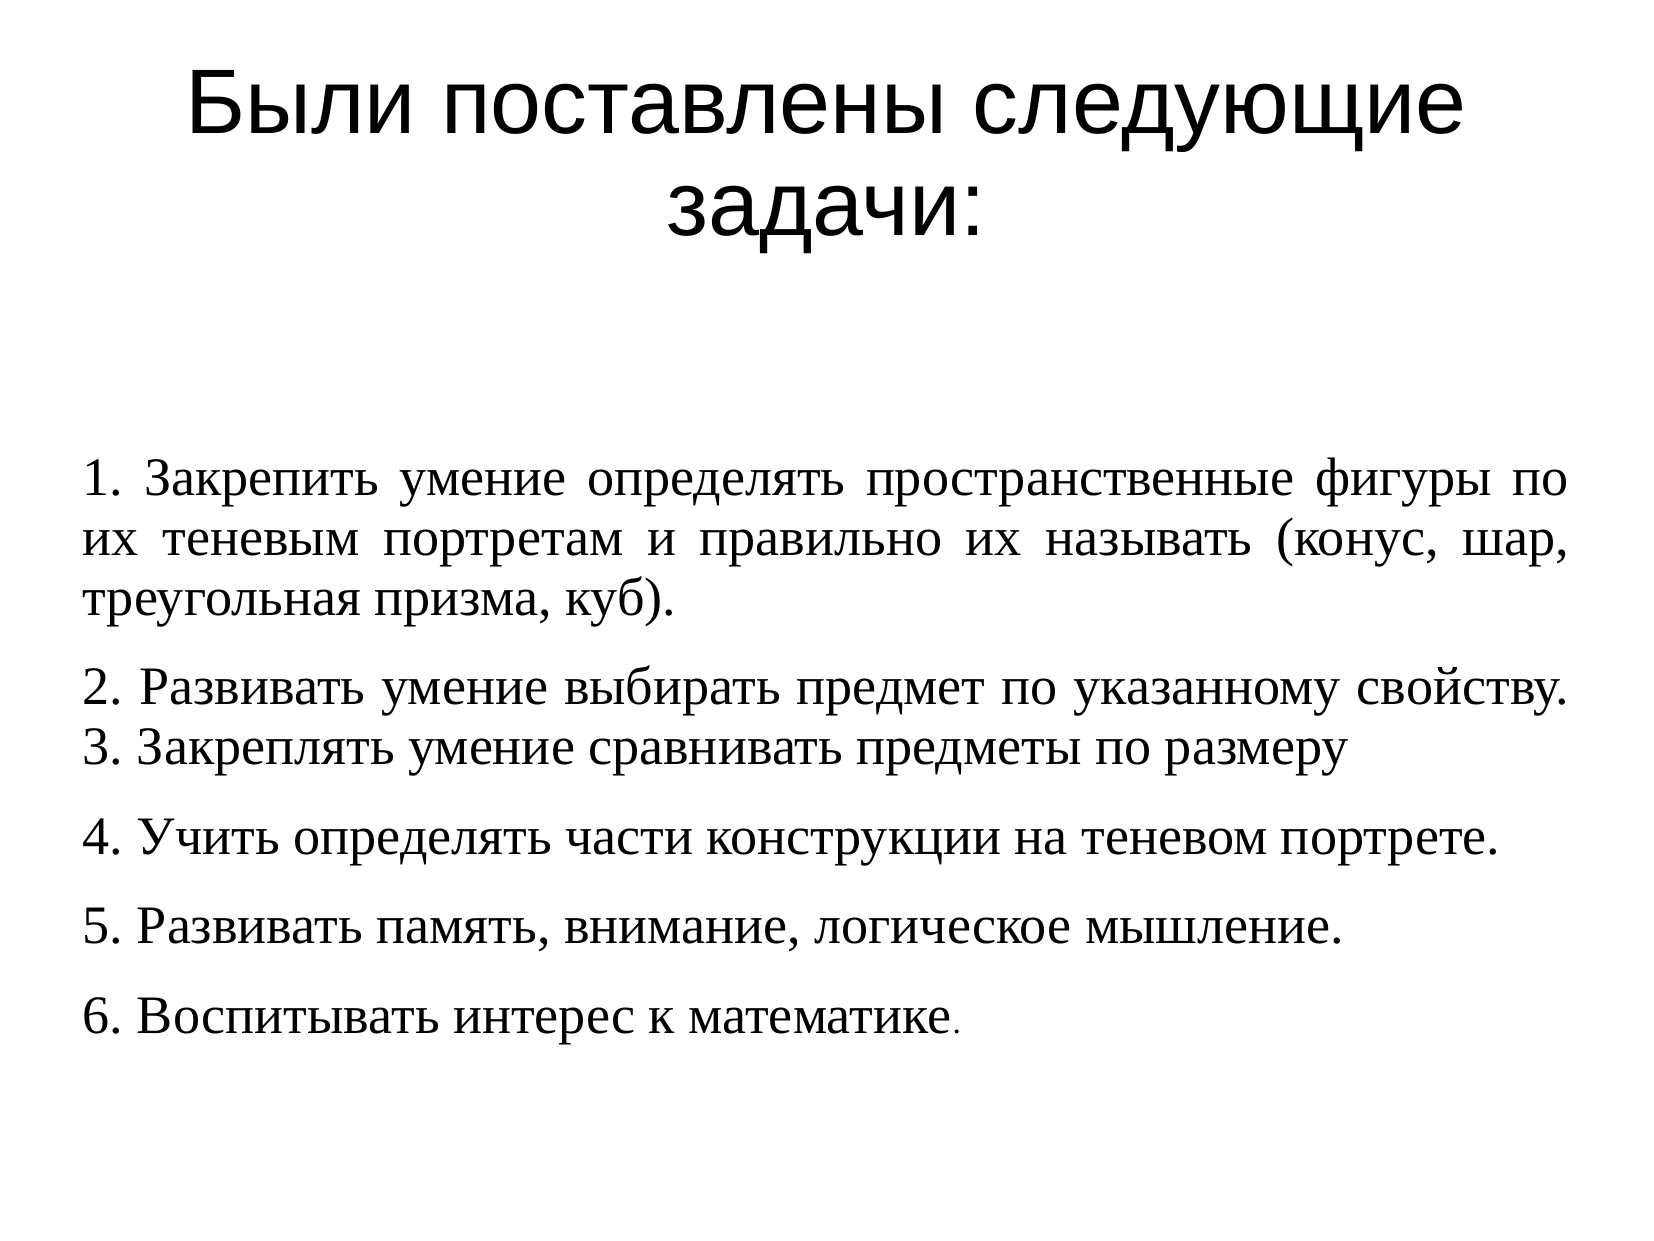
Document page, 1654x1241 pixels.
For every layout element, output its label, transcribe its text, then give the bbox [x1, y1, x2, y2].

list 1. Закрепить умение определять пространственные фигуры по их теневым портретам и правильно их называть (конус, шар, треугольная призма, куб). 2. Развивать умение выбирать предмет по указанному свойству. 3. Закреплять умение сравнивать предметы по размеру 4. Учить определять части конструкции на теневом портрете. 5. Развивать память, внимание, логическое мышление. 6. Воспитывать интерес к математике. [82, 290, 1571, 1109]
title Были поставлены следующие задачи: [82, 49, 1571, 257]
